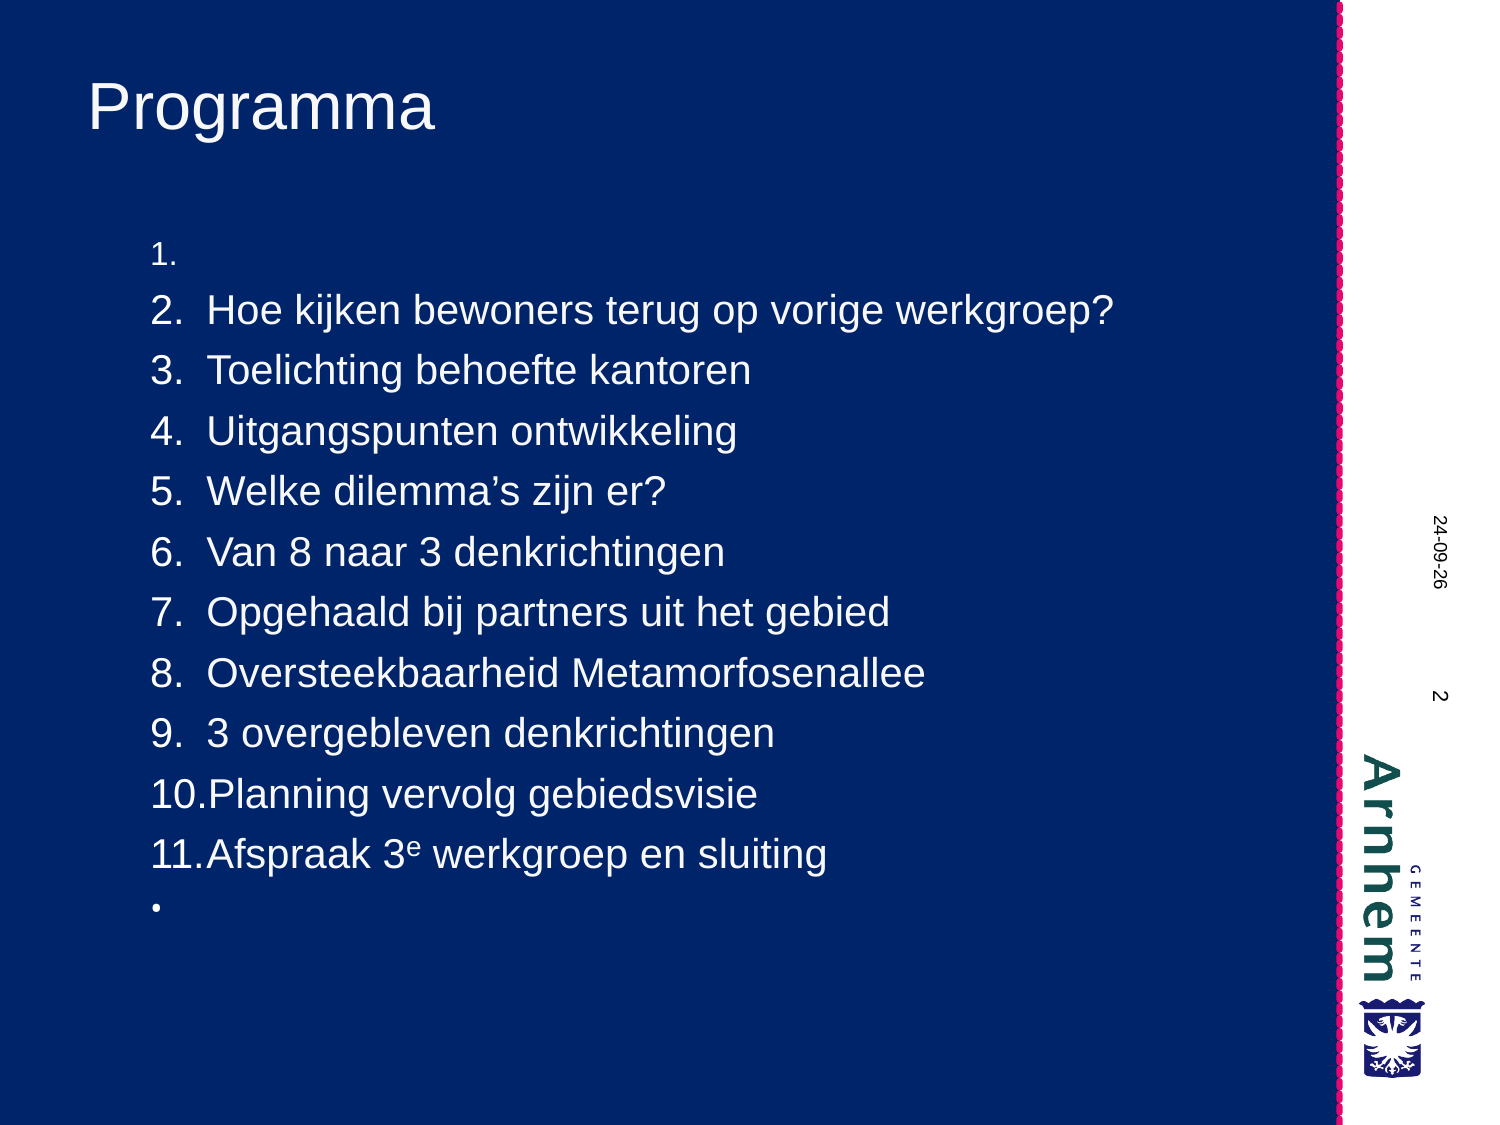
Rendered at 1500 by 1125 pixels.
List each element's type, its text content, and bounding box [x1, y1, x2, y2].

text_box 15-2-2022 [1410, 500, 1461, 688]
list Hoe kijken bewoners terug op vorige werkgroep? Toelichting behoefte kantoren Uitgangspunten ontwikkeling Welke dilemma’s zijn er? Van 8 naar 3 denkrichtingen Opgehaald bij partners uit het gebied Oversteekbaarheid Metamorfosenallee 3 overgebleven denkrichtingen Planning vervolg gebiedsvisie Afspraak 3e werkgroep en sluiting [87, 224, 1199, 917]
title Programma [87, 62, 1245, 225]
text_box 2 [1412, 675, 1463, 751]
